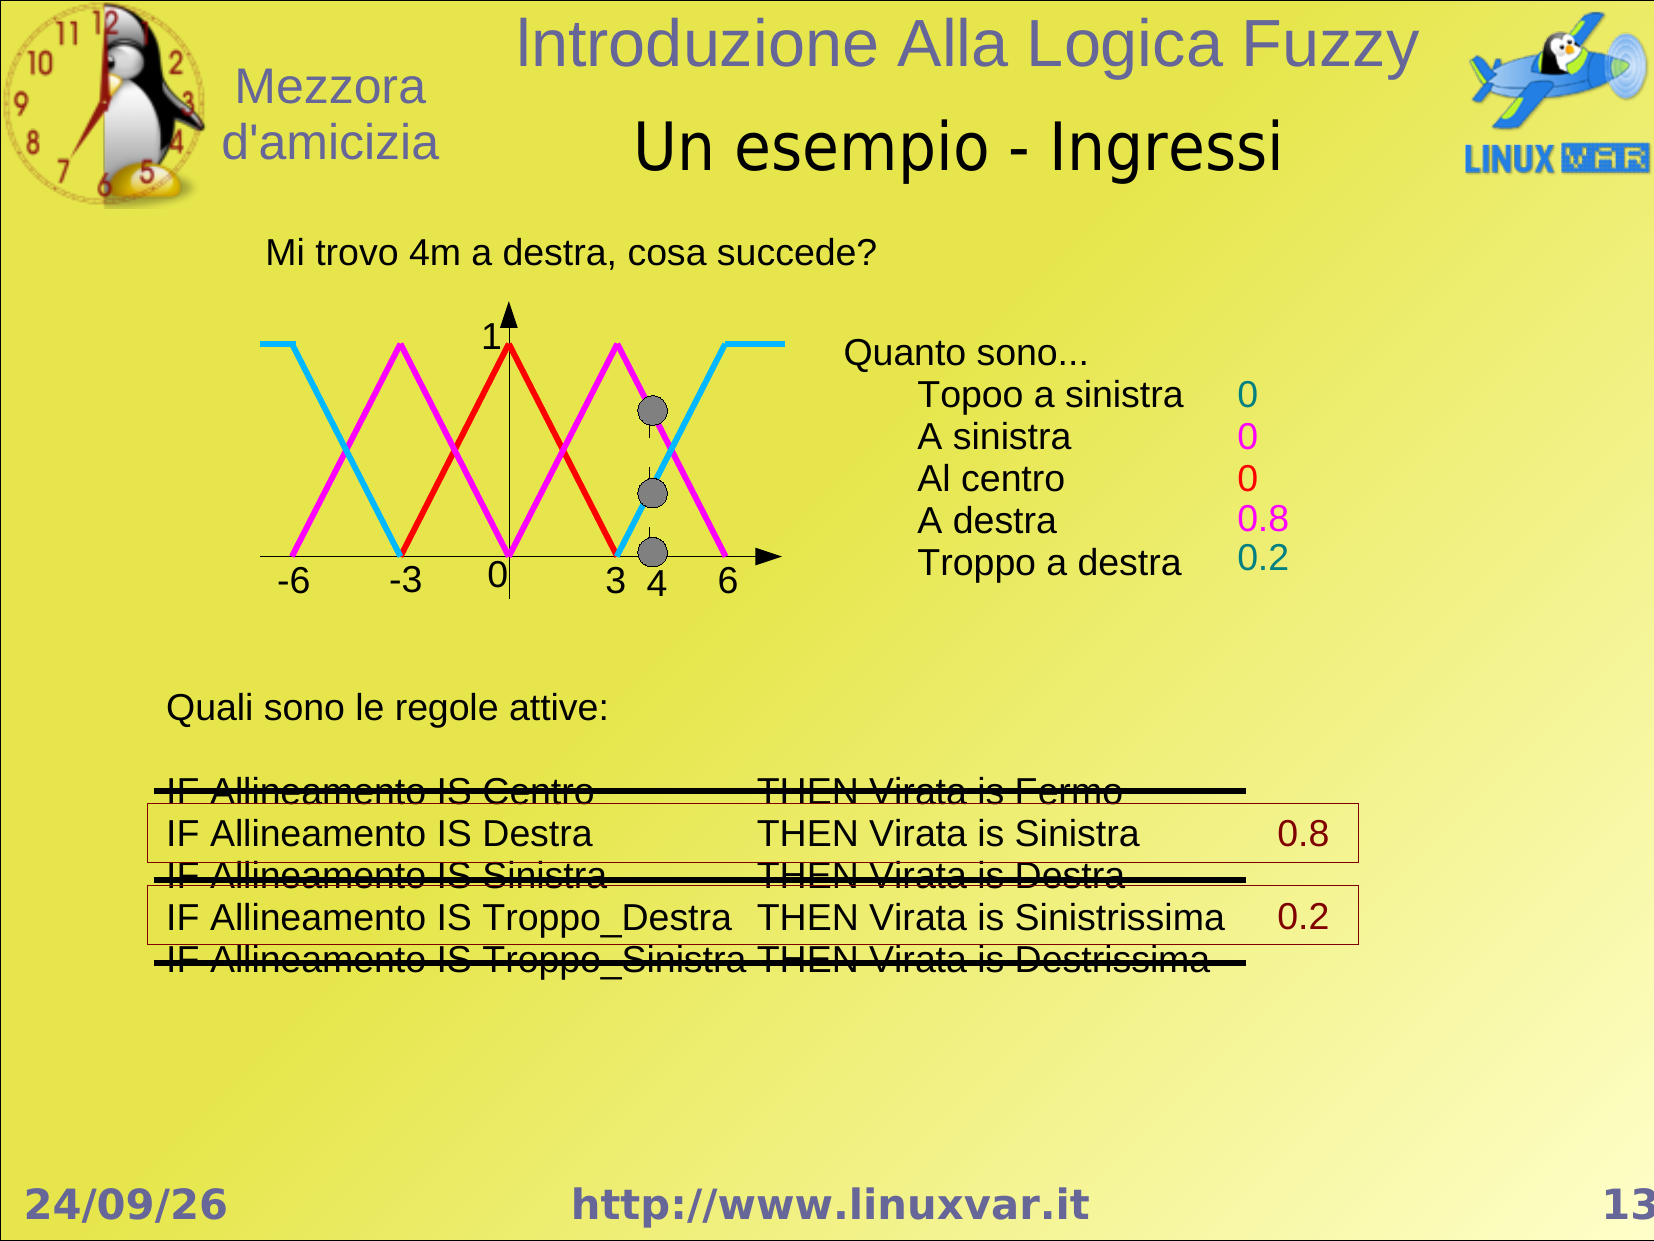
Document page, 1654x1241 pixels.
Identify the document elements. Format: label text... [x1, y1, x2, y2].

text_box Quali sono le regole attive: IF Allineamento IS Centro THEN Virata is Fermo IF Allineamento IS Destra THEN Virata is Sinistra IF Allineamento IS Sinistra THEN Virata is Destra IF Allineamento IS Troppo_Destra THEN Virata is Sinistrissima IF Allineamento IS Troppo_Sinistra THEN Virata is Destrissima [151, 886, 1241, 944]
text_box [637, 478, 668, 508]
text_box 1 [498, 352, 519, 373]
text_box 0 0 0 [1222, 366, 1273, 490]
text_box Quali sono le regole attive: IF Allineamento IS Centro THEN Virata is Fermo IF Allineamento IS Destra THEN Virata is Sinistra IF Allineamento IS Sinistra THEN Virata is Destra IF Allineamento IS Troppo_Destra THEN Virata is Sinistrissima IF Allineamento IS Troppo_Sinistra THEN Virata is Destrissima [151, 679, 1241, 803]
text_box 0.8 [1222, 490, 1305, 529]
text_box 6 [702, 551, 762, 609]
text_box Quali sono le regole attive: IF Allineamento IS Centro THEN Virata is Fermo IF Allineamento IS Destra THEN Virata is Sinistra IF Allineamento IS Sinistra THEN Virata is Destra IF Allineamento IS Troppo_Destra THEN Virata is Sinistrissima IF Allineamento IS Troppo_Sinistra THEN Virata is Destrissima [151, 863, 1241, 885]
picture [1464, 0, 1654, 190]
title Un esempio - Ingressi [472, 88, 1447, 207]
text_box 0 [472, 546, 525, 604]
text_box 1 [466, 307, 526, 373]
text_box -3 [374, 550, 455, 621]
text_box 0.2 [1262, 888, 1351, 945]
text_box [637, 537, 668, 567]
text_box 4 [631, 555, 683, 612]
text_box Mi trovo 4m a destra, cosa succede? [250, 224, 892, 282]
text_box [637, 395, 668, 426]
picture [0, 0, 209, 209]
text_box -6 [262, 551, 331, 609]
text_box 3 [590, 551, 638, 609]
text_box Quali sono le regole attive: IF Allineamento IS Centro THEN Virata is Fermo IF Allineamento IS Destra THEN Virata is Sinistra IF Allineamento IS Sinistra THEN Virata is Destra IF Allineamento IS Troppo_Destra THEN Virata is Sinistrissima IF Allineamento IS Troppo_Sinistra THEN Virata is Destrissima [151, 945, 1241, 988]
text_box 0.2 [1222, 529, 1305, 587]
text_box 0.8 [1262, 805, 1351, 863]
text_box Quali sono le regole attive: IF Allineamento IS Centro THEN Virata is Fermo IF Allineamento IS Destra THEN Virata is Sinistra IF Allineamento IS Sinistra THEN Virata is Destra IF Allineamento IS Troppo_Destra THEN Virata is Sinistrissima IF Allineamento IS Troppo_Sinistra THEN Virata is Destrissima [151, 804, 1241, 862]
text_box Quanto sono... Topoo a sinistra A sinistra Al centro A destra Troppo a destra [828, 323, 1199, 591]
